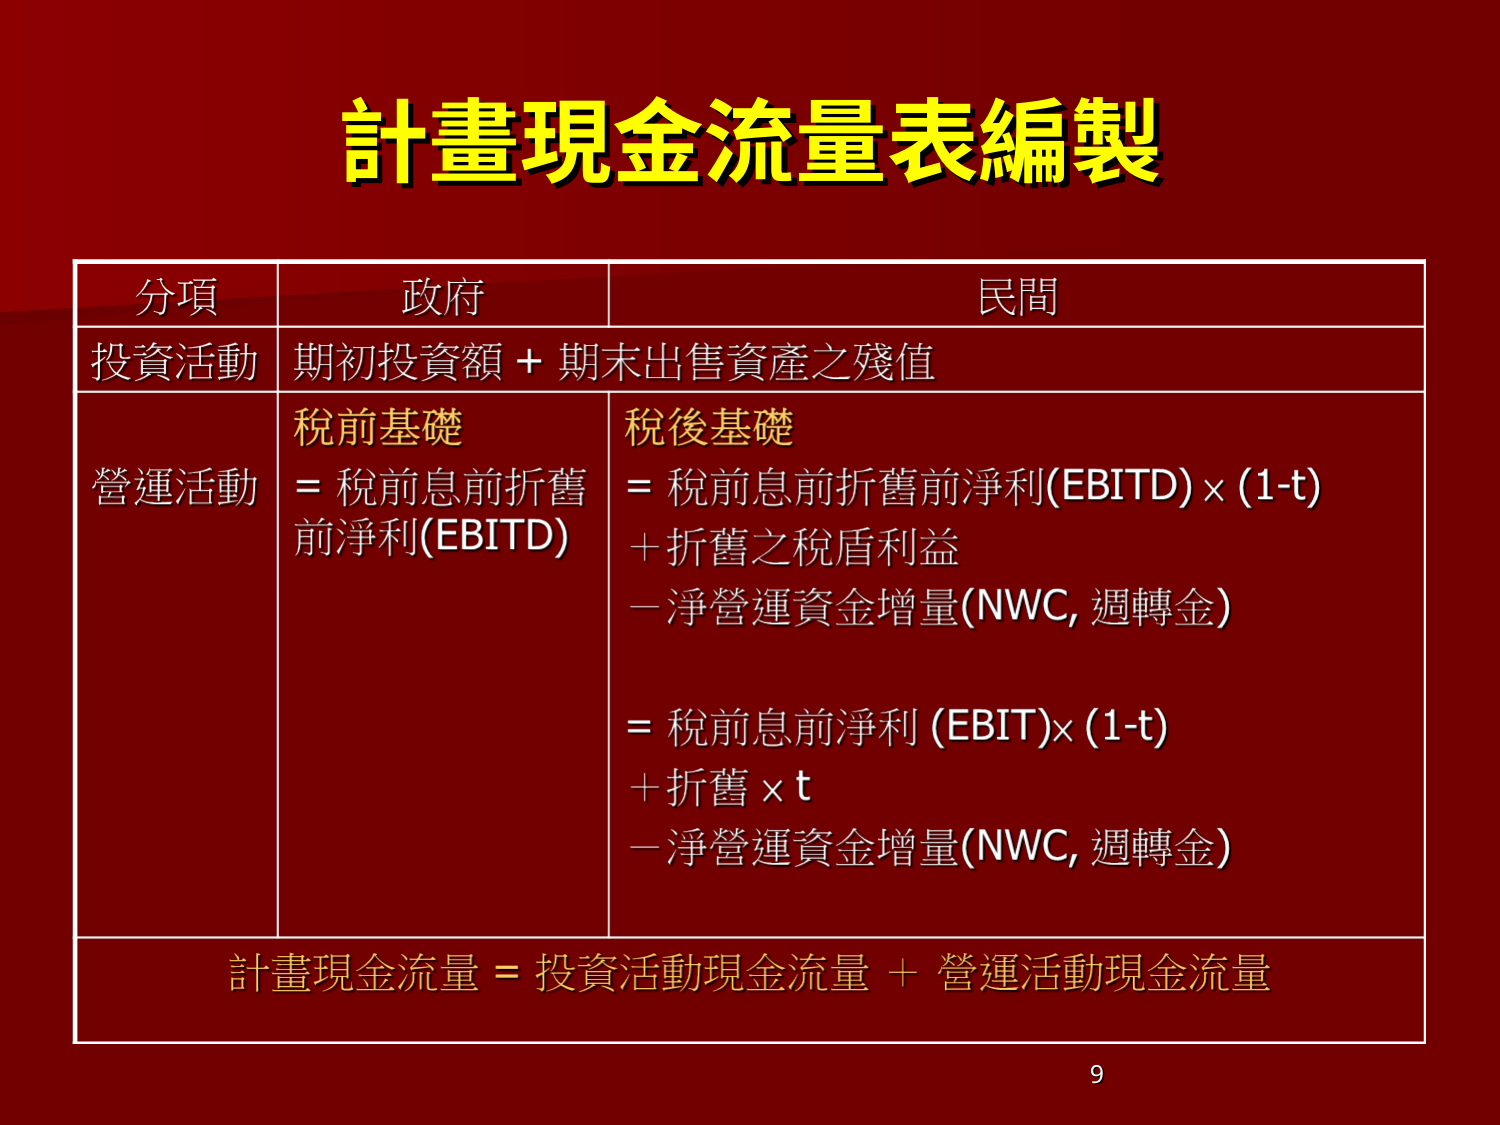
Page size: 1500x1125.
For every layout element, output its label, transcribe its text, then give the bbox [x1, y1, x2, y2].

text_box [1074, 1045, 1426, 1101]
title 計畫現金流量表編製 [75, 45, 1426, 233]
picture [64, 257, 1426, 1045]
